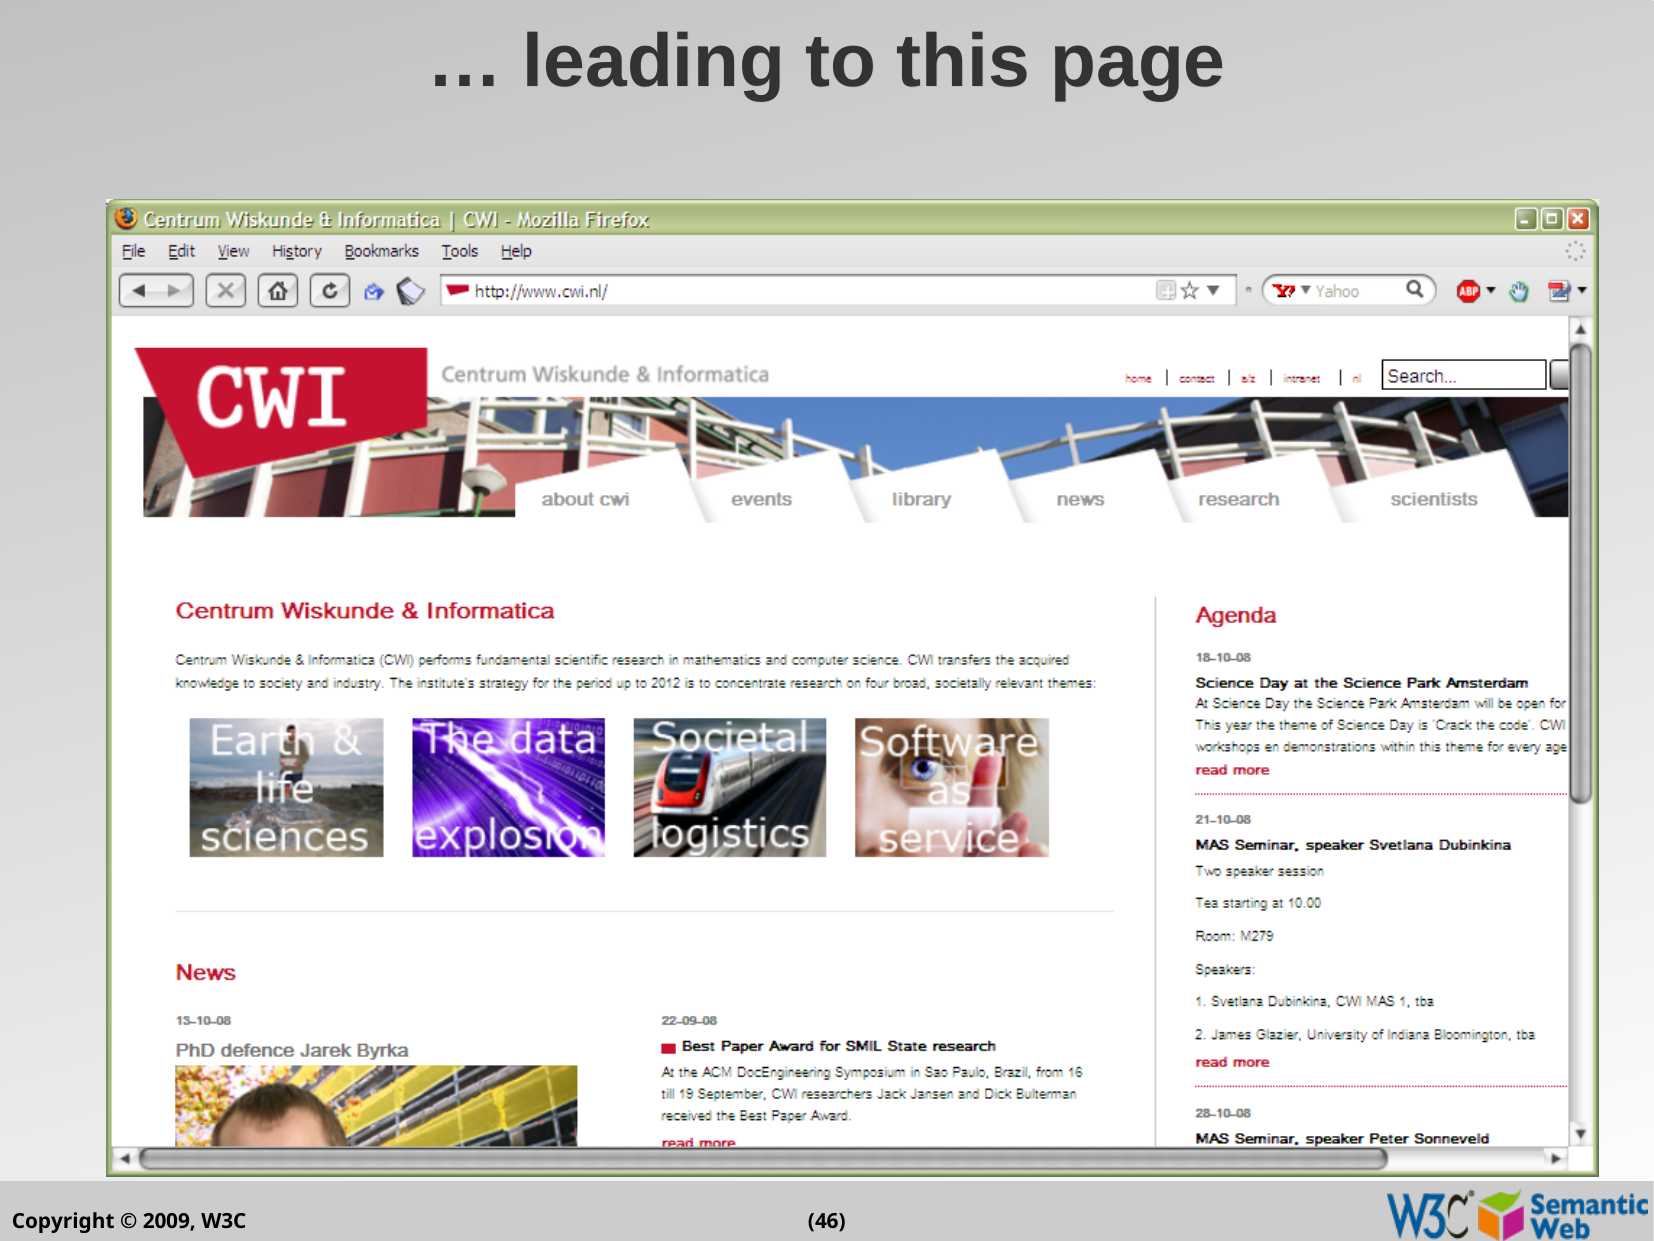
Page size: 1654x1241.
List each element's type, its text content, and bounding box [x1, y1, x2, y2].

title … leading to this page [0, 0, 1654, 119]
picture [106, 199, 1599, 1177]
picture [1387, 1187, 1648, 1241]
